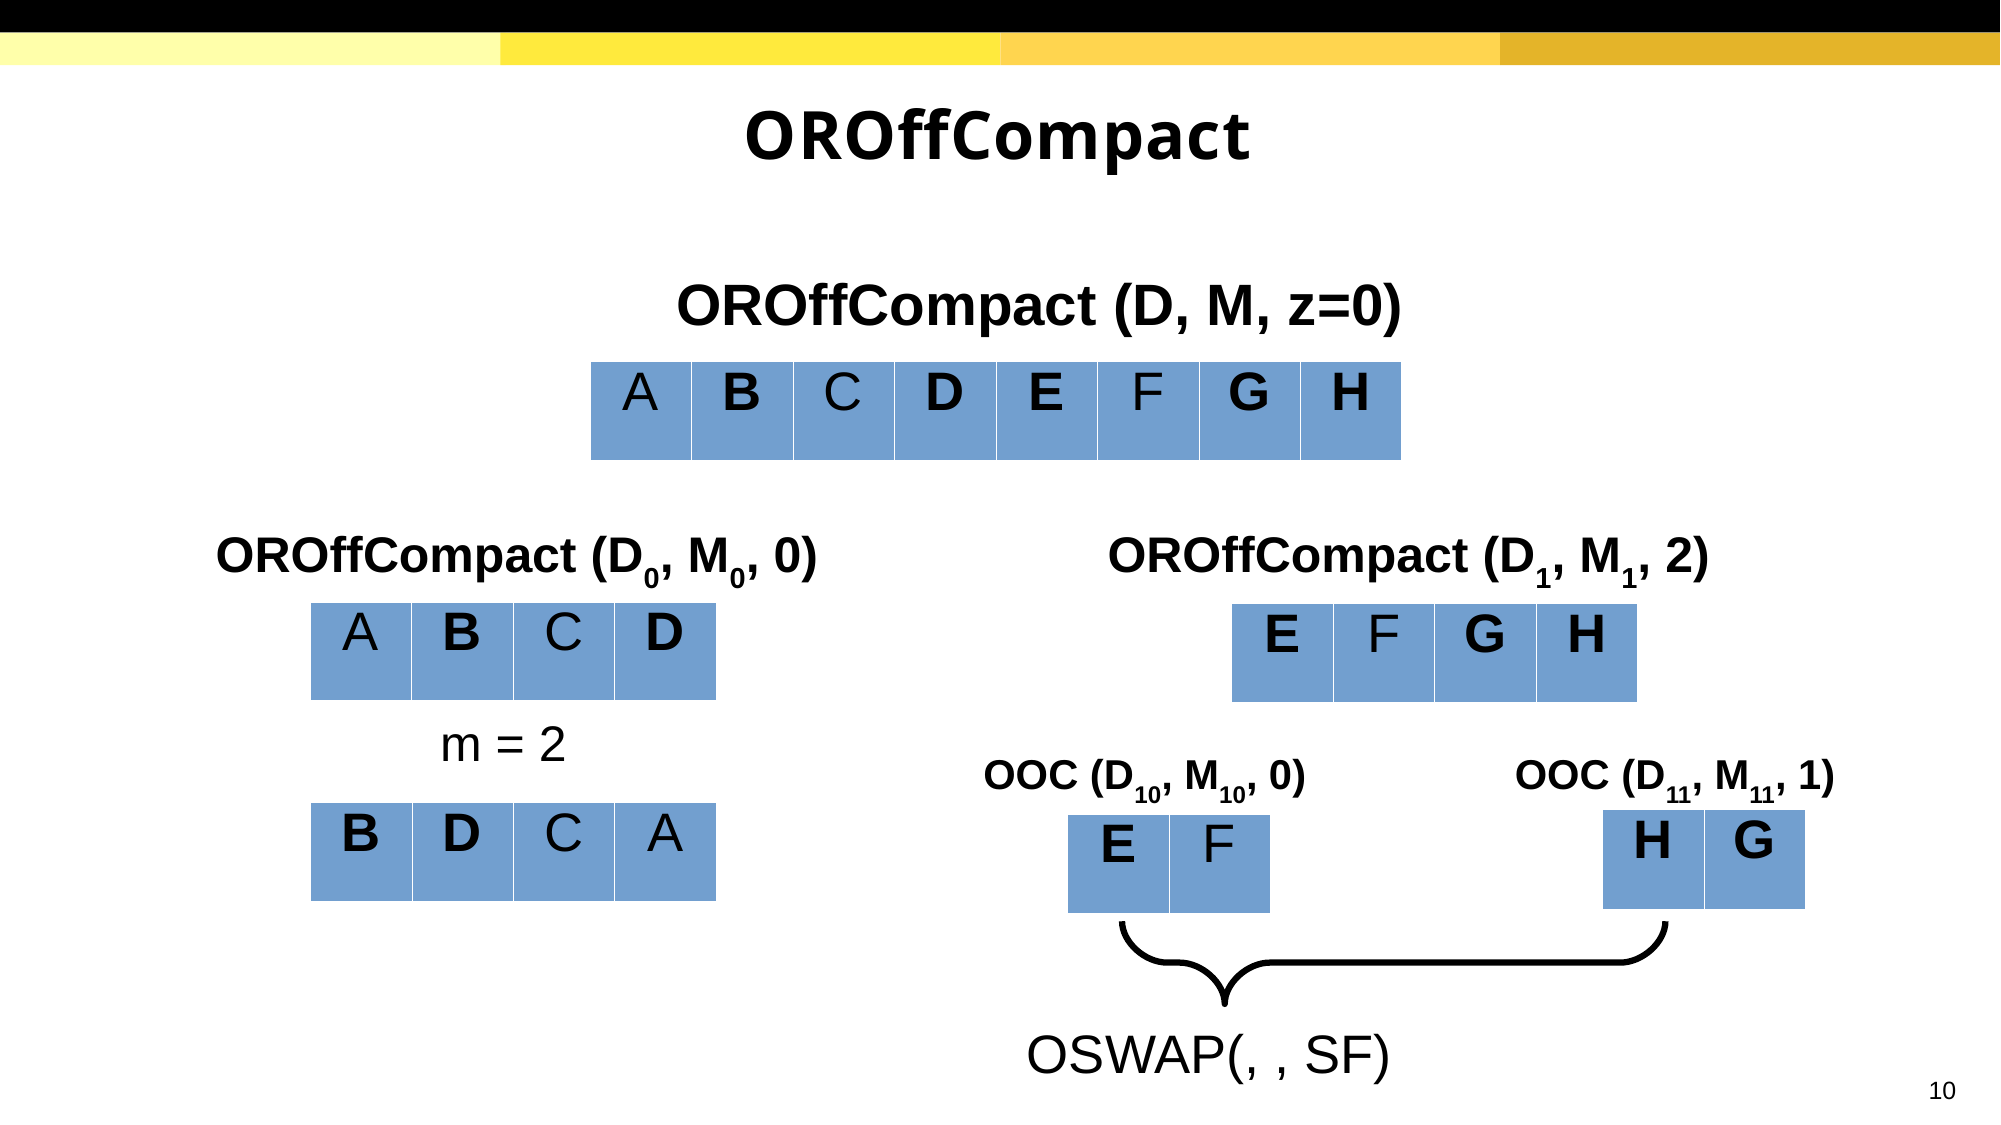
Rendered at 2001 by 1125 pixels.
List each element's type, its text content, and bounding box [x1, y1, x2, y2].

table_header G [1200, 362, 1300, 460]
table_header H [1603, 816, 1704, 909]
table_header H [1537, 604, 1637, 702]
table_header F [1098, 362, 1199, 460]
text_box OSWAP(, , SF) [1011, 1017, 1409, 1093]
text_box OROffCompact (D1, M1, 2) [1092, 519, 1726, 603]
table_header F [1170, 816, 1270, 913]
table_header A [615, 803, 716, 901]
table_header E [1068, 816, 1169, 913]
table_header F [1334, 604, 1434, 702]
text_box m = 2 [425, 708, 582, 780]
text_box OOC (D10, M10, 0) [968, 744, 1322, 816]
table_header E [997, 362, 1097, 460]
title OROffCompact [48, 65, 1947, 213]
text_box OROffCompact (D, M, z=0) [661, 265, 1419, 346]
table_header D [895, 362, 996, 460]
table_header G [1705, 816, 1805, 909]
table_header C [794, 362, 894, 460]
table_header D [615, 603, 716, 700]
table_header B [311, 803, 412, 901]
table_header A [591, 362, 691, 460]
table_header B [412, 603, 513, 700]
text_box OROffCompact (D0, M0, 0) [200, 519, 834, 603]
table_header D [413, 803, 513, 901]
table_header H [1301, 362, 1401, 460]
table_header A [311, 603, 411, 700]
table_header C [514, 803, 614, 901]
text_box OOC (D11, M11, 1) [1500, 744, 1852, 816]
text_box 10 [1913, 1069, 1972, 1113]
table_header B [692, 362, 793, 460]
table_header E [1232, 604, 1333, 702]
table_header G [1435, 604, 1536, 702]
table_header C [514, 603, 614, 700]
